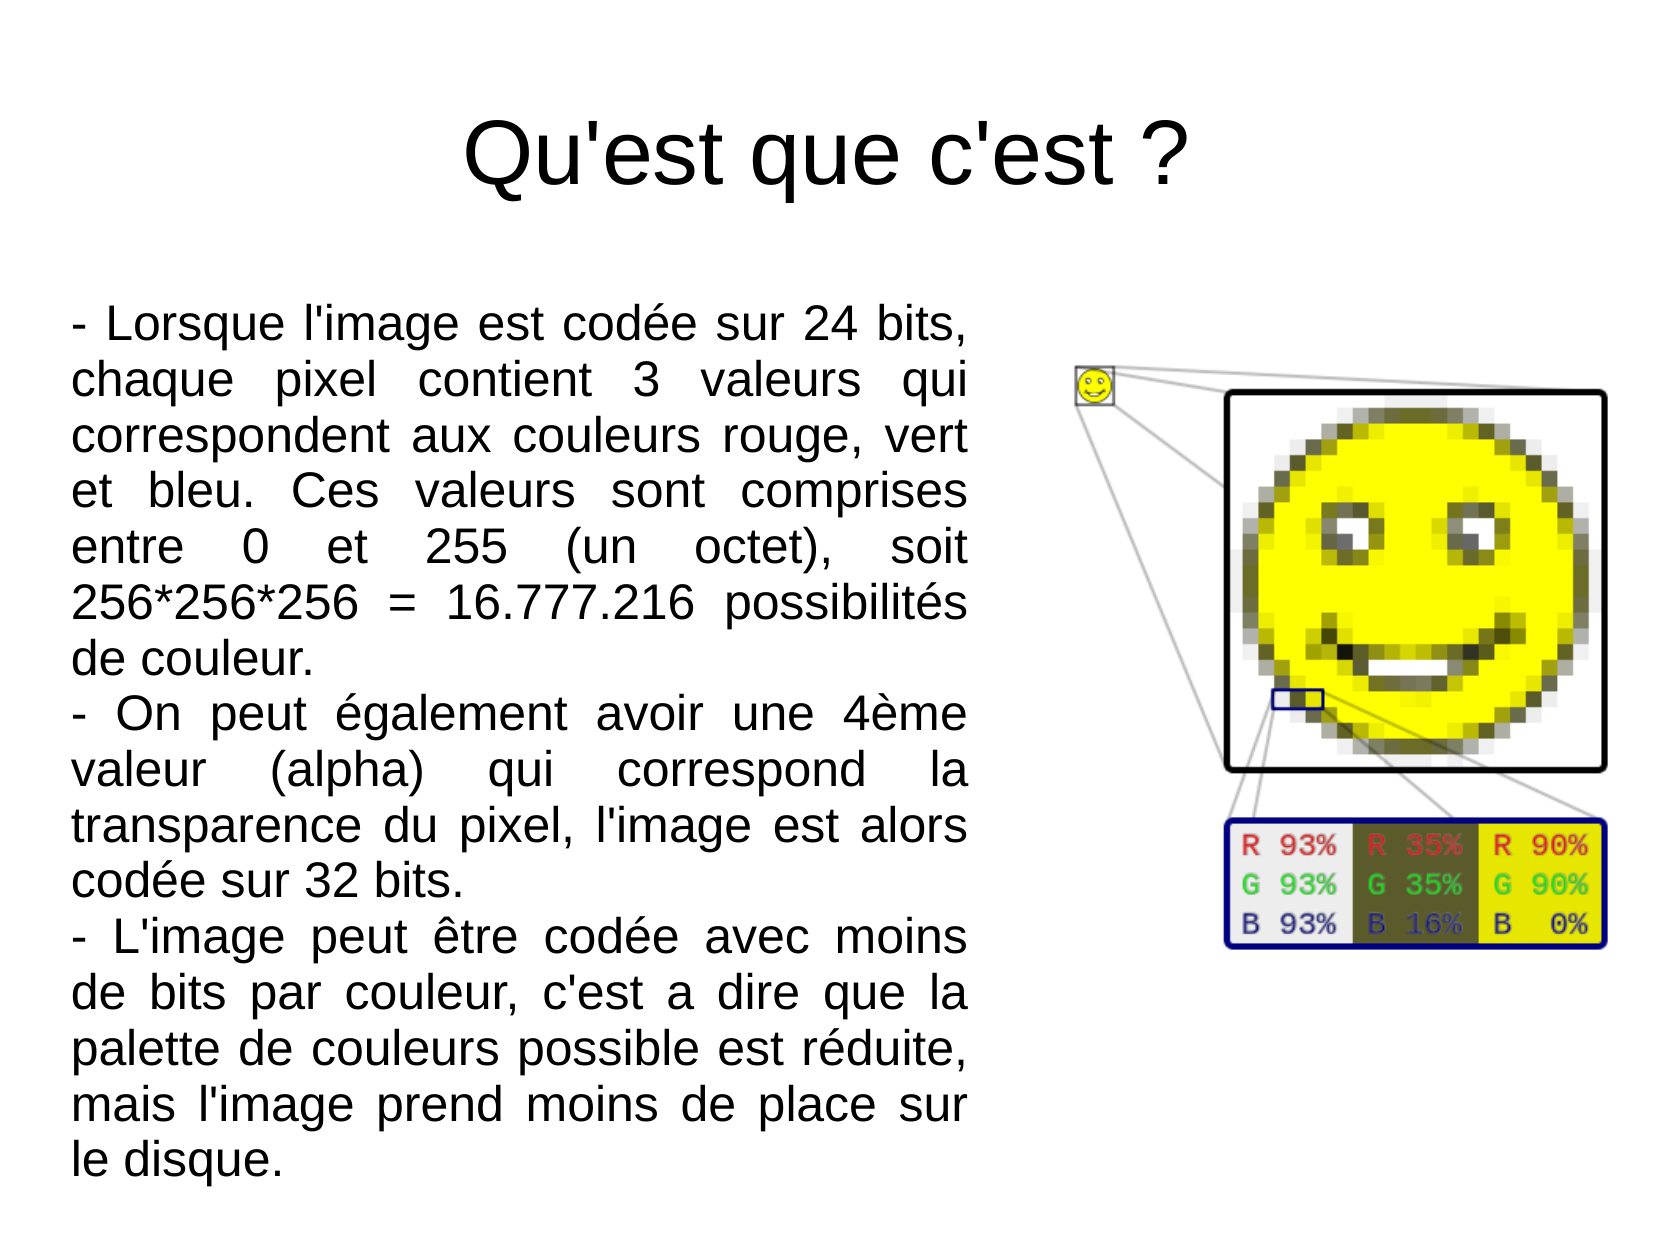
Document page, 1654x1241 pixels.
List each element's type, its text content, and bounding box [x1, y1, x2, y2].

picture [1051, 342, 1630, 972]
title Qu'est que c'est ? [82, 49, 1571, 257]
list - Lorsque l'image est codée sur 24 bits, chaque pixel contient 3 valeurs qui correspondent aux couleurs rouge, vert et bleu. Ces valeurs sont comprises entre 0 et 255 (un octet), soit 256*256*256 = 16.777.216 possibilités de couleur. - On peut également avoir une 4ème valeur (alpha) qui correspond la transparence du pixel, l'image est alors codée sur 32 bits. - L'image peut être codée avec moins de bits par couleur, c'est a dire que la palette de couleurs possible est réduite, mais l'image prend moins de place sur le disque. [70, 295, 969, 1170]
